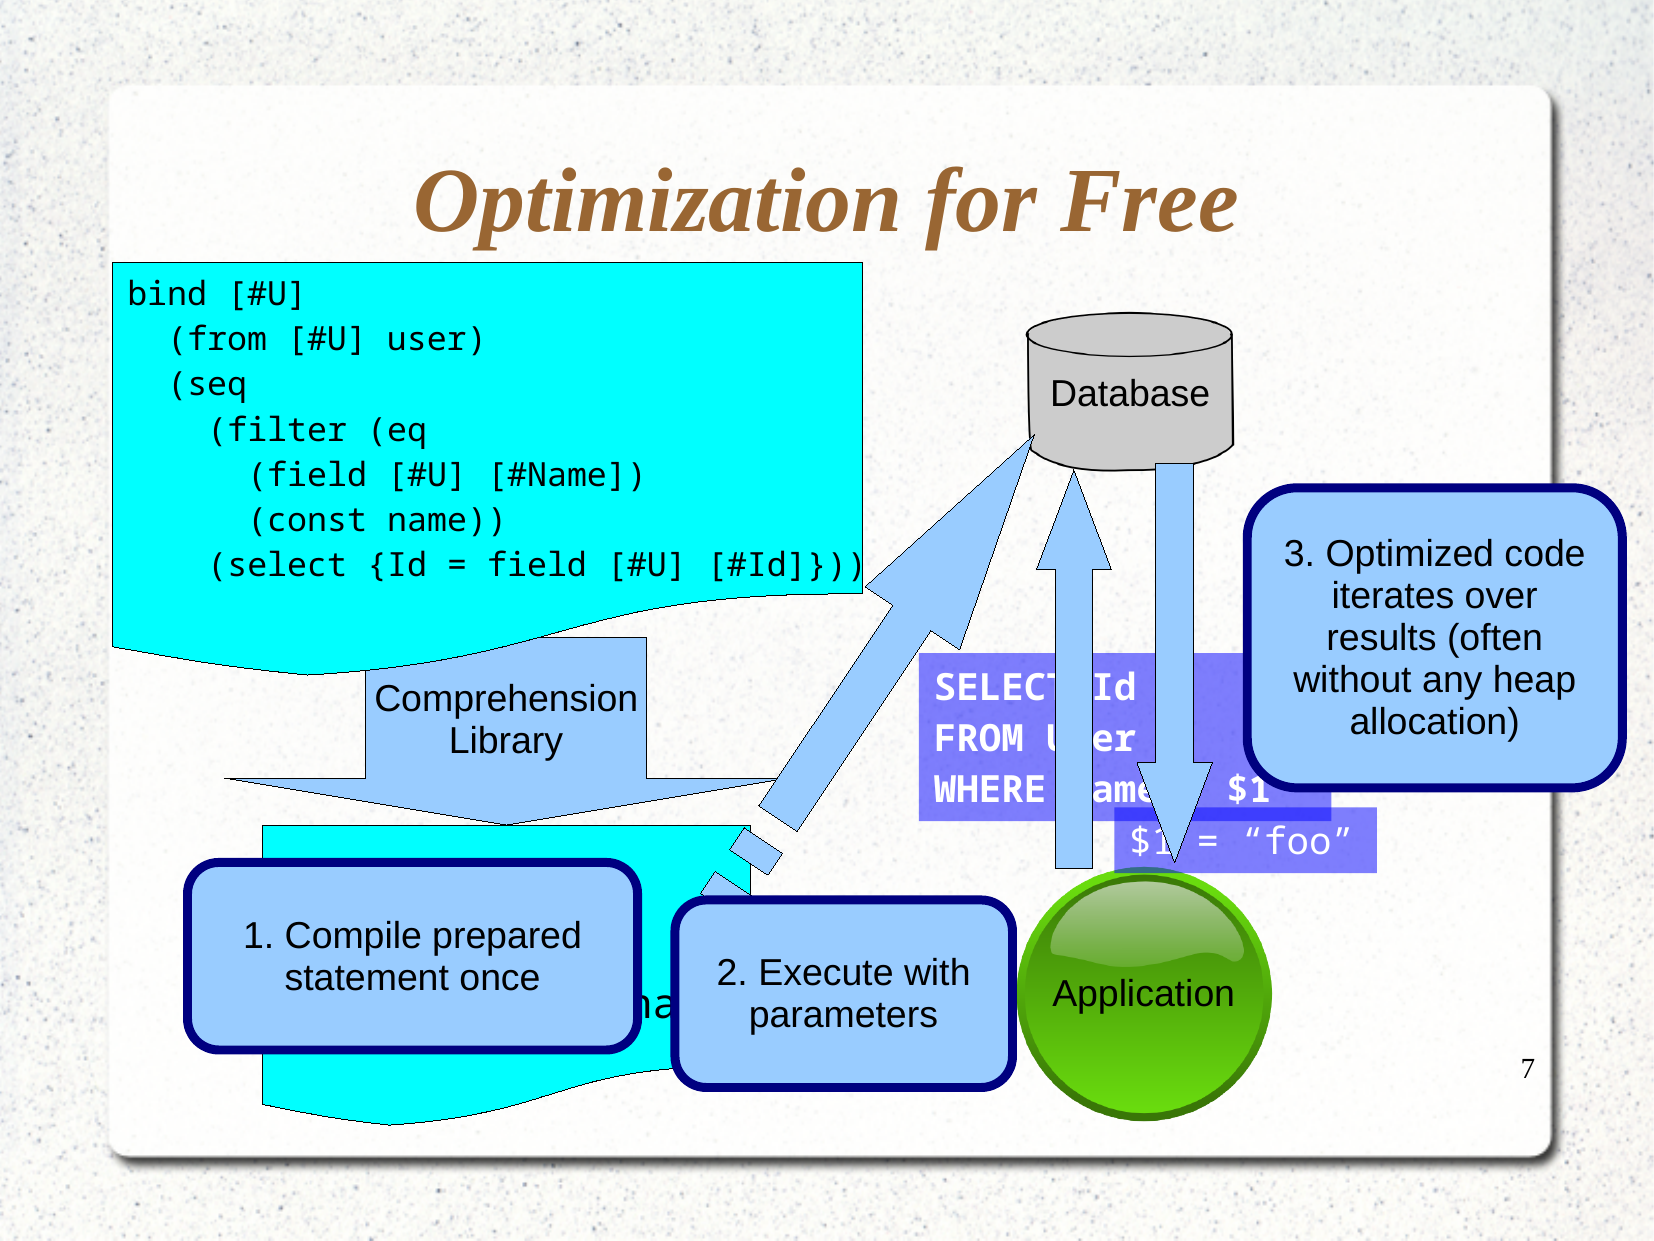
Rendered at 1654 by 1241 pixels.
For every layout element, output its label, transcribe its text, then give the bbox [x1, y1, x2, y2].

text_box 3. Optimized code iterates over results (often without any heap allocation) [1247, 487, 1623, 788]
text_box [700, 871, 754, 899]
text_box $1 = “foo” [1114, 807, 1377, 866]
picture [0, 0, 1654, 1241]
text_box SELECT Id FROM User WHERE Name = $1 [1194, 653, 1332, 807]
text_box 1. Compile prepared statement once [187, 862, 638, 1051]
text_box Comprehension Library [224, 637, 776, 826]
text_box [729, 827, 783, 875]
text_box bind [#U] (from [#U] user) (seq (filter (eq (field [#U] [#Name]) (const name)) (select {Id = field [#U] [#Id]})) [112, 262, 863, 676]
text_box [758, 434, 1035, 832]
text_box 2. Execute with parameters [674, 899, 1013, 1088]
text_box [1036, 469, 1112, 869]
text_box SELECT Id FROM User WHERE Name = $1 [918, 653, 1055, 814]
text_box SELECT Id FROM User WHERE Name = $1 [1093, 653, 1155, 814]
text_box [1137, 463, 1213, 863]
text_box SELECT Id FROM User WHERE Name = {name} [262, 825, 751, 1126]
title Optimization for Free [118, 104, 1536, 297]
